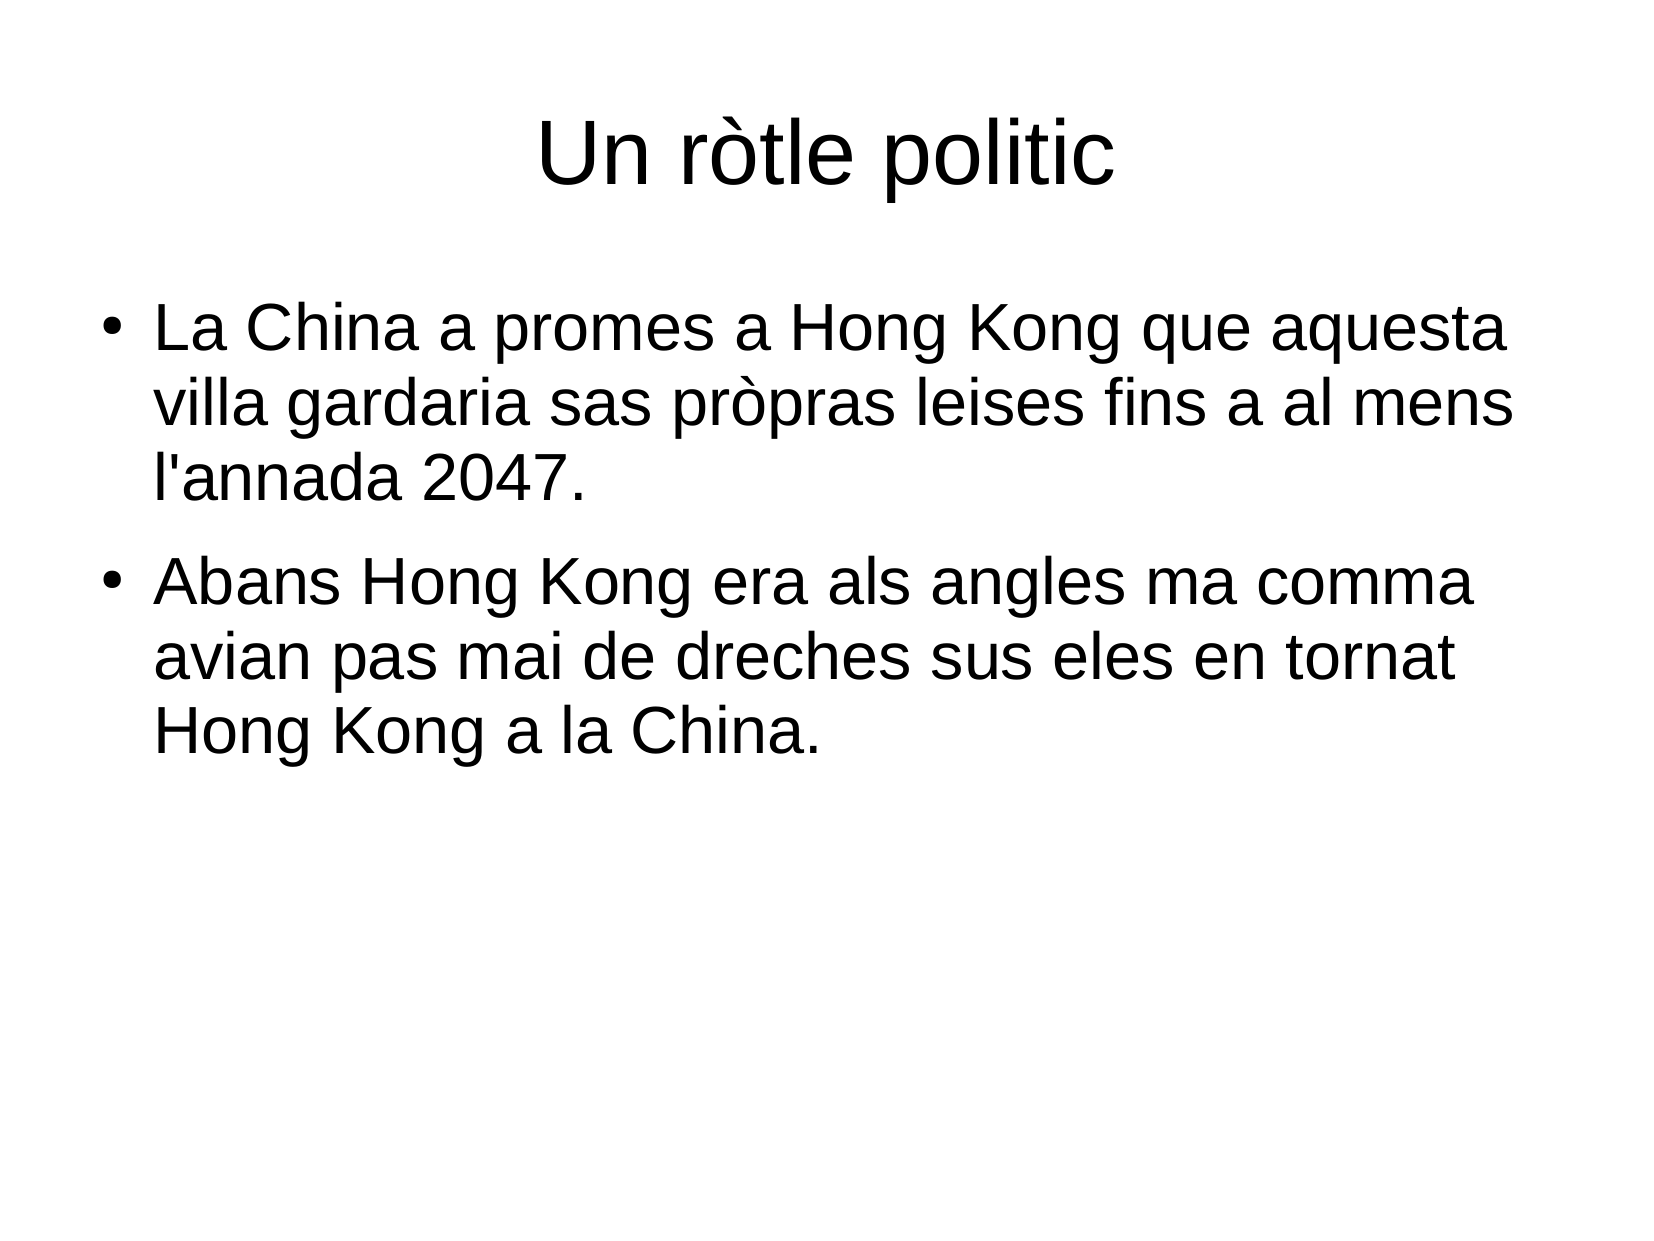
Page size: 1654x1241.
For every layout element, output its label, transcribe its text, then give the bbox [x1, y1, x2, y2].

title Un ròtle politic [82, 49, 1571, 257]
list La China a promes a Hong Kong que aquesta villa gardaria sas pròpras leises fins a al mens l'annada 2047. Abans Hong Kong era als angles ma comma avian pas mai de dreches sus eles en tornat Hong Kong a la China. [82, 290, 1571, 1109]
